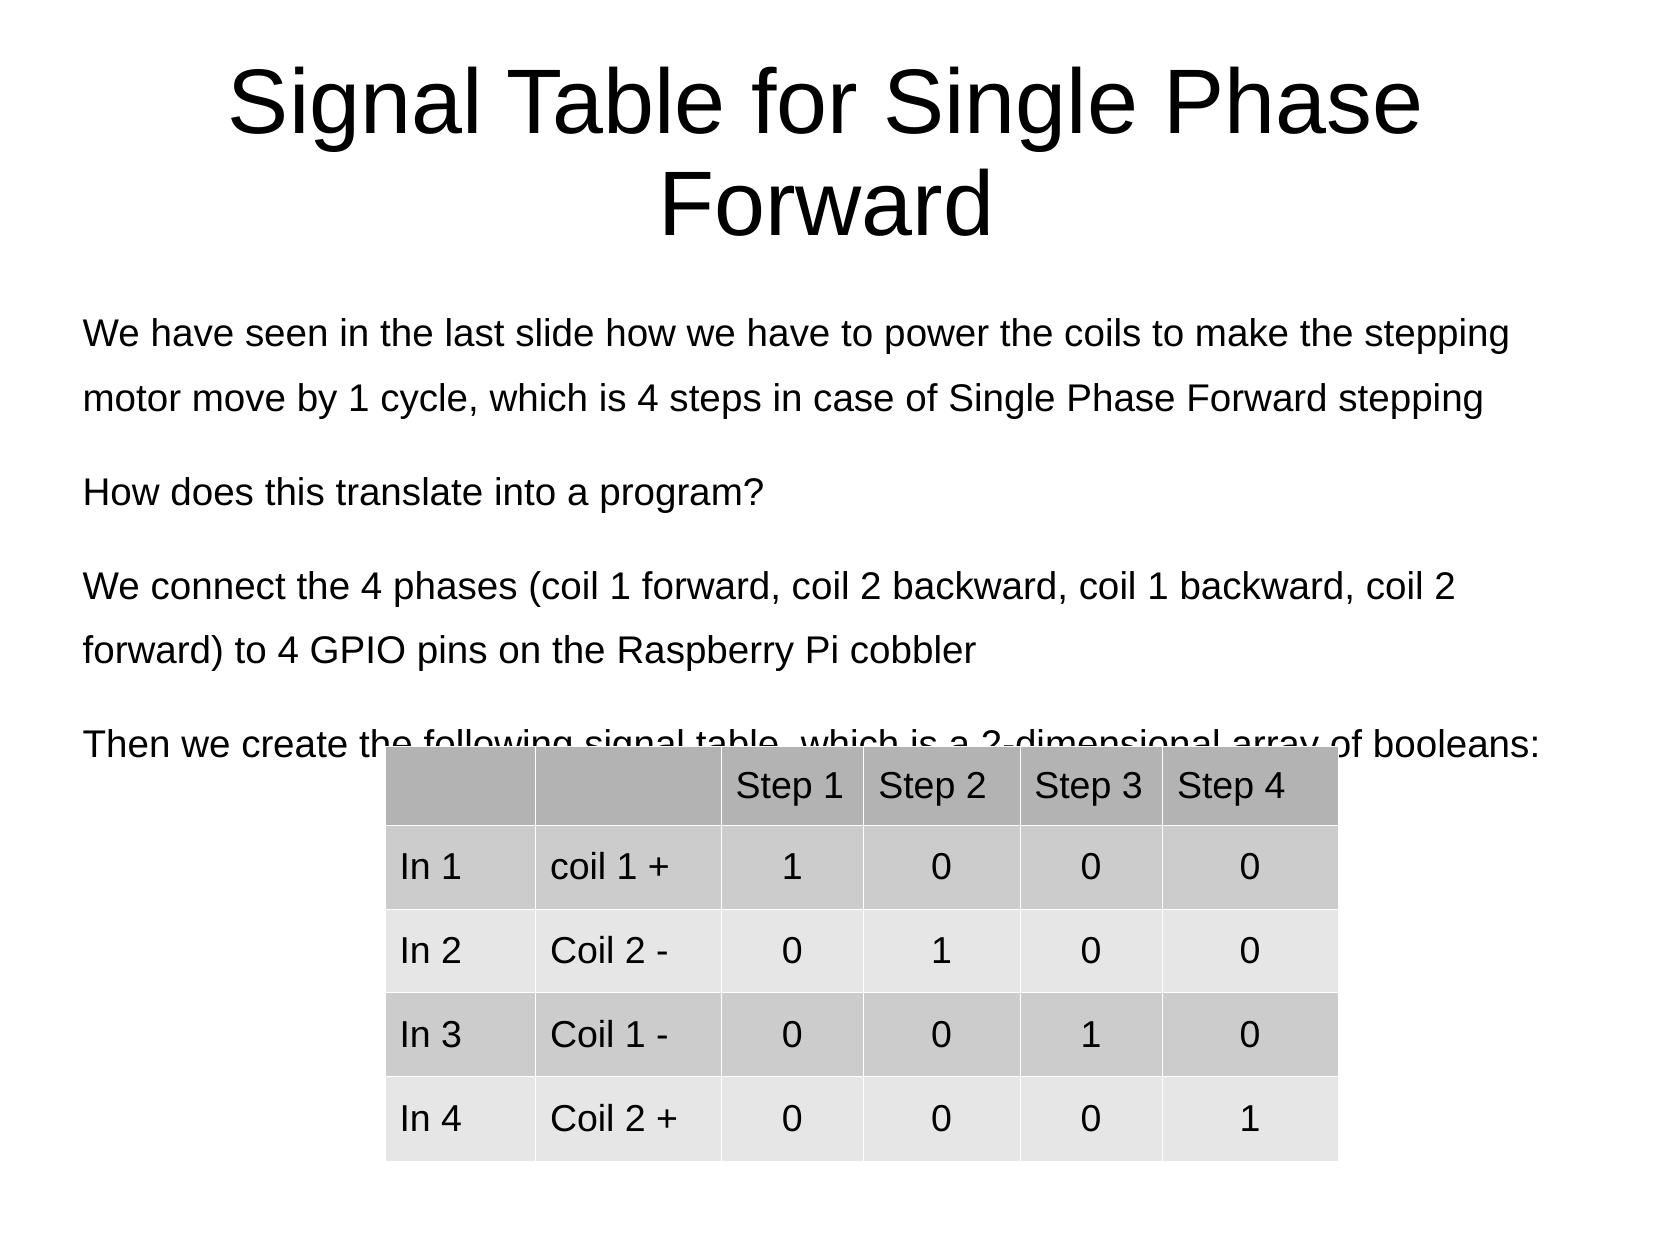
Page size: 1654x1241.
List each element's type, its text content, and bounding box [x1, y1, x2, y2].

table_cell In 3 [386, 993, 535, 1076]
table_cell 0 [1163, 826, 1338, 909]
table_cell In 2 [386, 910, 535, 992]
table_cell 0 [722, 993, 863, 1076]
table_cell 0 [722, 910, 863, 992]
table_cell 0 [1021, 910, 1162, 992]
table_cell 1 [1021, 993, 1162, 1076]
table_header Step 1 [722, 747, 863, 825]
table_cell 1 [1163, 1077, 1338, 1161]
table_header [386, 747, 535, 825]
table_cell In 1 [386, 826, 535, 909]
table_header Step 4 [1163, 747, 1338, 825]
table_cell 0 [864, 826, 1020, 909]
table_cell In 4 [386, 1077, 535, 1161]
list We have seen in the last slide how we have to power the coils to make the stepping motor move by 1 cycle, which is 4 steps in case of Single Phase Forward stepping How does this translate into a program? We connect the 4 phases (coil 1 forward, coil 2 backward, coil 1 backward, coil 2 forward) to 4 GPIO pins on the Raspberry Pi cobbler Then we create the following signal table, which is a 2-dimensional array of booleans: [82, 290, 1571, 1010]
table_cell coil 1 + [536, 826, 721, 909]
table_cell 1 [722, 826, 863, 909]
table_cell Coil 1 - [536, 993, 721, 1076]
table_cell 1 [864, 910, 1020, 992]
table_cell 0 [1021, 826, 1162, 909]
title Signal Table for Single Phase Forward [82, 49, 1571, 257]
table_header [536, 747, 721, 825]
table_header Step 2 [864, 747, 1020, 825]
table_cell 0 [722, 1077, 863, 1161]
table_cell 0 [864, 993, 1020, 1076]
table_cell Coil 2 + [536, 1077, 721, 1161]
table_cell 0 [1163, 910, 1338, 992]
table_cell 0 [1021, 1077, 1162, 1161]
table_cell 0 [1163, 993, 1338, 1076]
table_header Step 3 [1021, 747, 1162, 825]
table_cell Coil 2 - [536, 910, 721, 992]
table_cell 0 [864, 1077, 1020, 1161]
